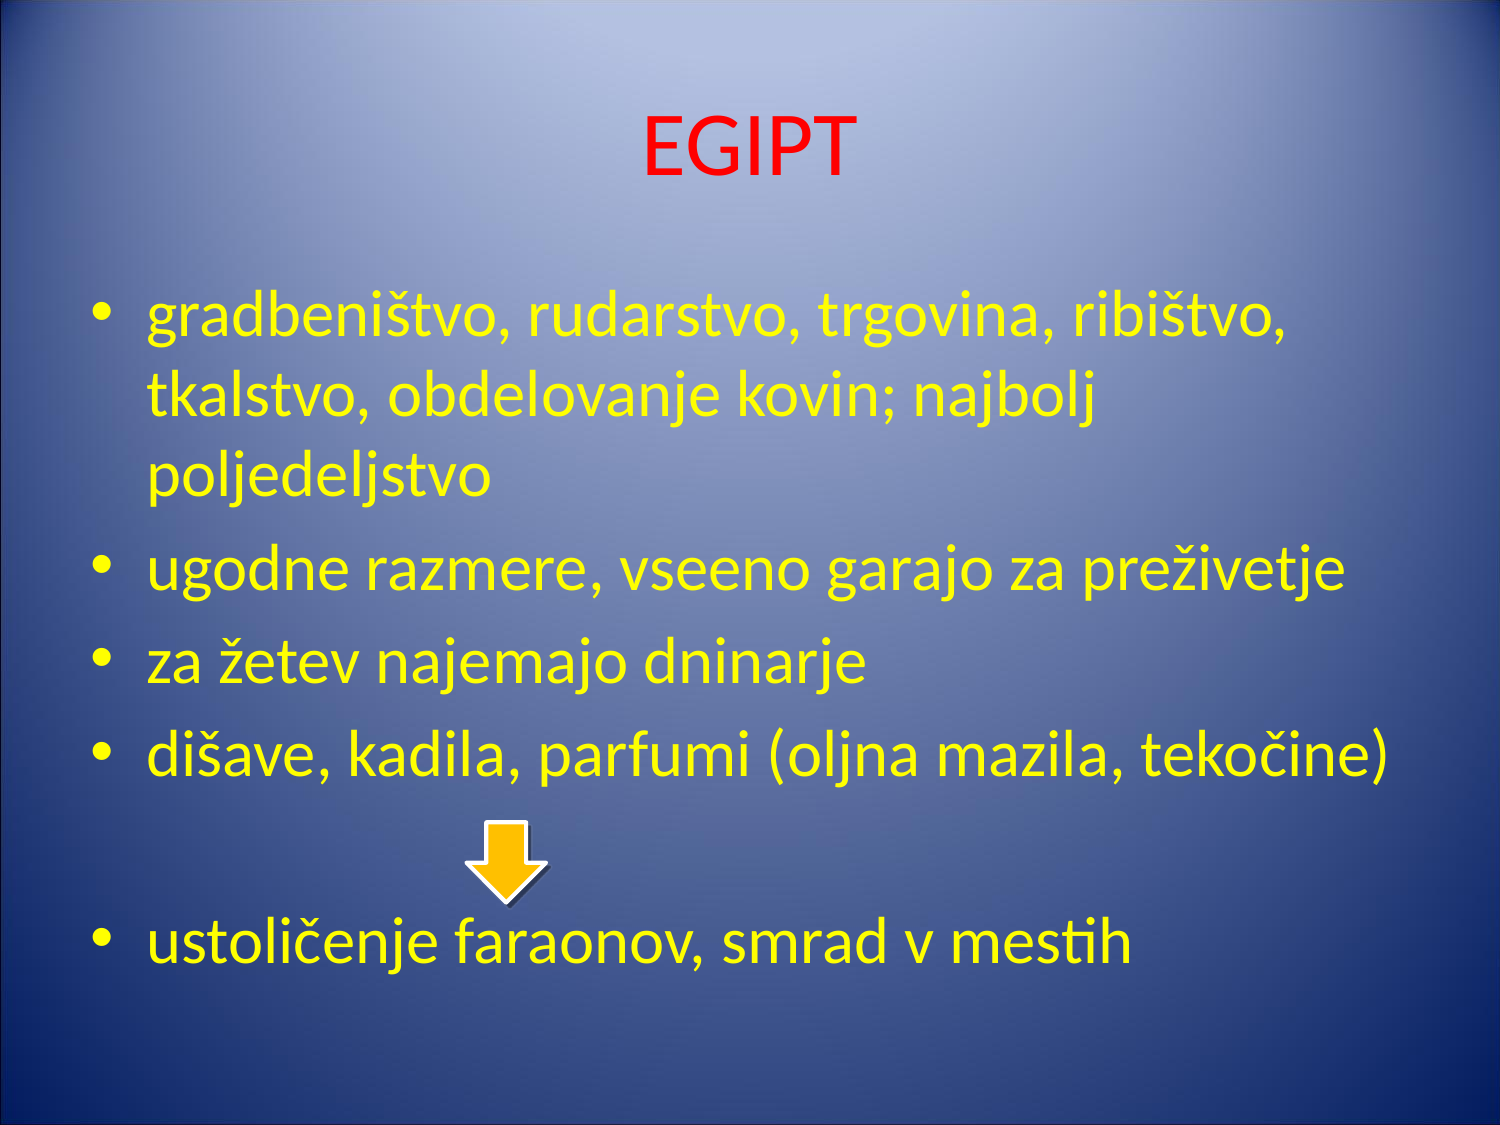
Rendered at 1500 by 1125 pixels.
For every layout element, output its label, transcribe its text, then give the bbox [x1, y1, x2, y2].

picture [0, 0, 1500, 1125]
title EGIPT [75, 45, 1425, 233]
list gradbeništvo, rudarstvo, trgovina, ribištvo, tkalstvo, obdelovanje kovin; najbolj poljedeljstvo ugodne razmere, vseeno garajo za preživetje za žetev najemajo dninarje dišave, kadila, parfumi (oljna mazila, tekočine) ustoličenje faraonov, smrad v mestih [75, 262, 1425, 1005]
text_box [466, 822, 547, 903]
